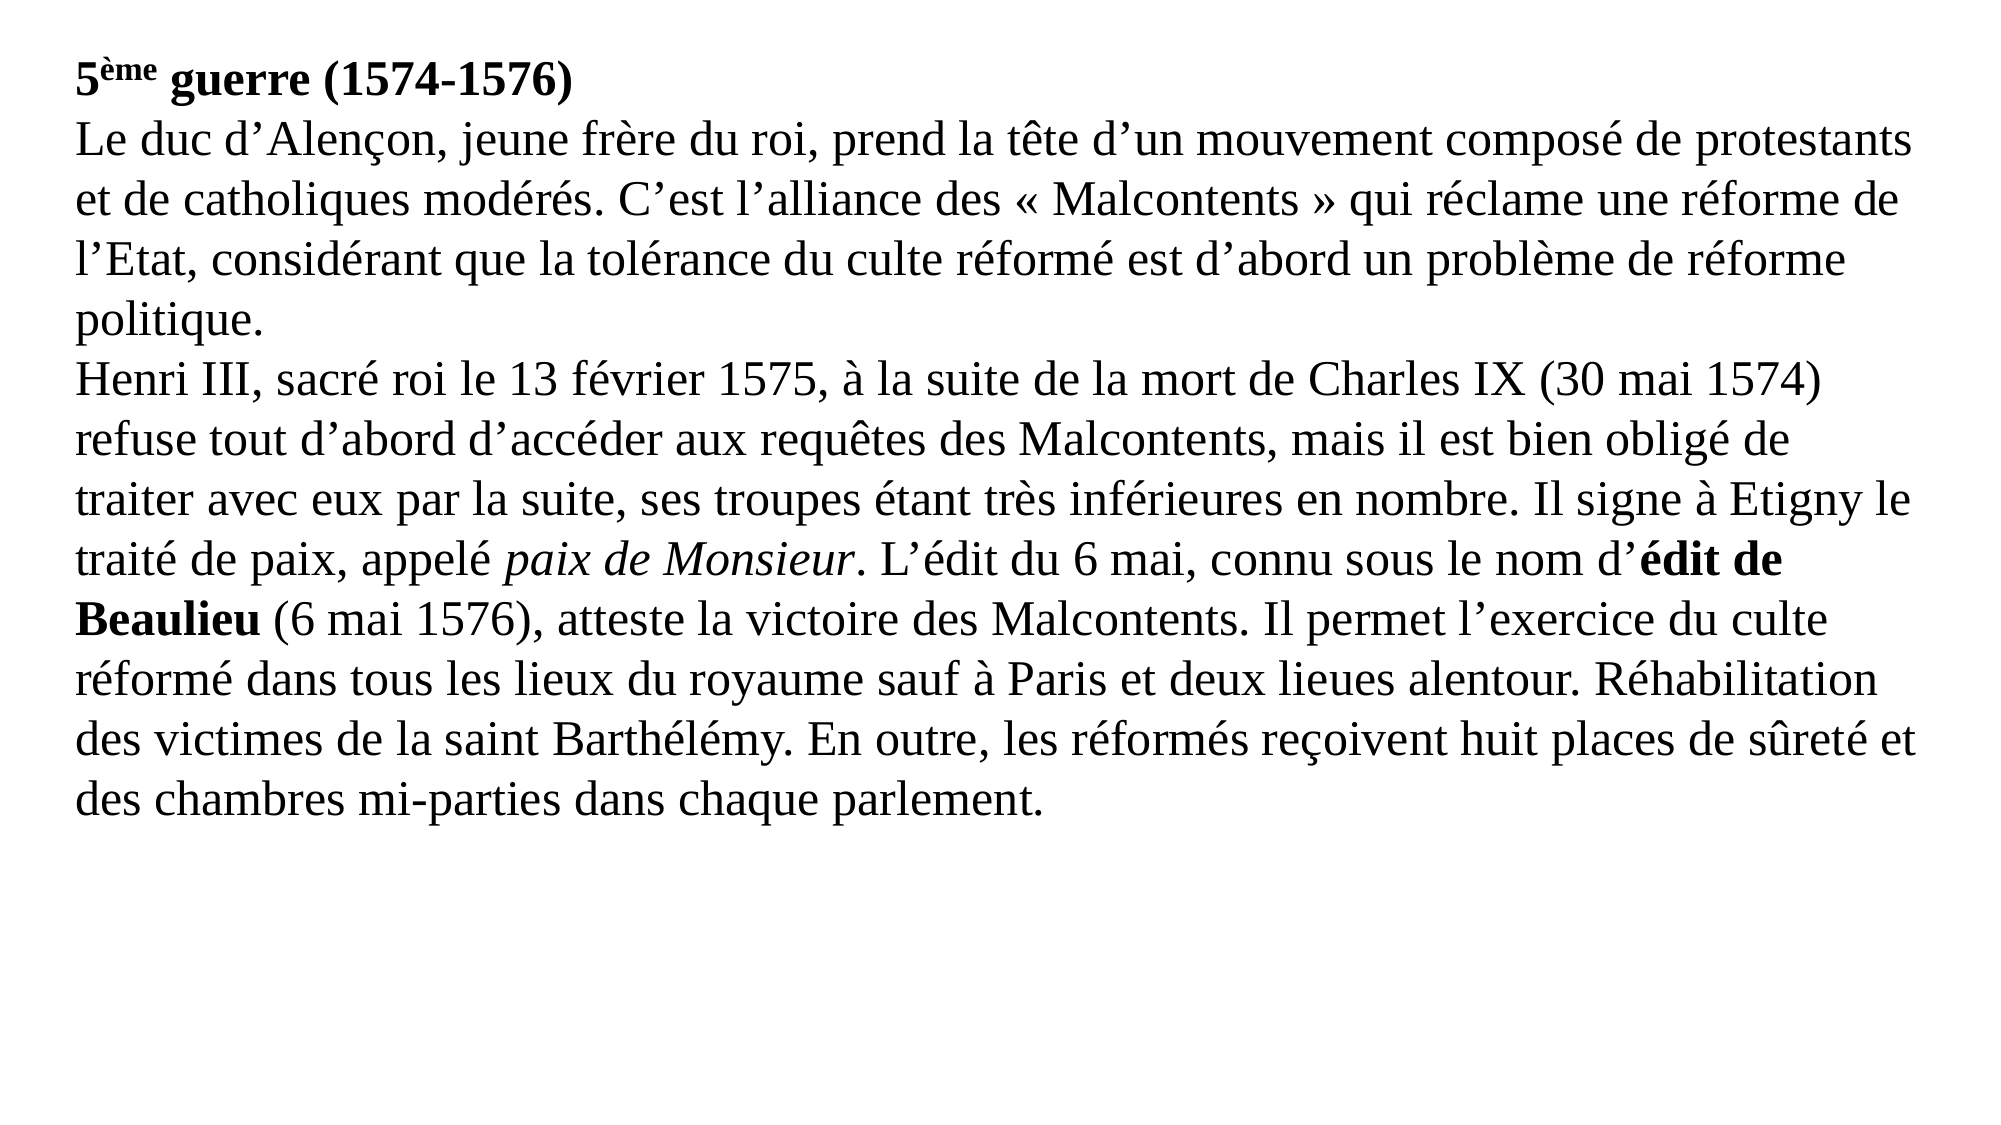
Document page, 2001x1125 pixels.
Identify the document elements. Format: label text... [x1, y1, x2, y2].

text_box 5ème guerre (1574-1576) Le duc d’Alençon, jeune frère du roi, prend la tête d’un mouvement composé de protestants et de catholiques modérés. C’est l’alliance des « Malcontents » qui réclame une réforme de l’Etat, considérant que la tolérance du culte réformé est d’abord un problème de réforme politique. Henri III, sacré roi le 13 février 1575, à la suite de la mort de Charles IX (30 mai 1574) refuse tout d’abord d’accéder aux requêtes des Malcontents, mais il est bien obligé de traiter avec eux par la suite, ses troupes étant très inférieures en nombre. Il signe à Etigny le traité de paix, appelé paix de Monsieur. L’édit du 6 mai, connu sous le nom d’édit de Beaulieu (6 mai 1576), atteste la victoire des Malcontents. Il permet l’exercice du culte réformé dans tous les lieux du royaume sauf à Paris et deux lieues alentour. Réhabilitation des victimes de la saint Barthélémy. En outre, les réformés reçoivent huit places de sûreté et des chambres mi-parties dans chaque parlement. [60, 37, 1939, 841]
